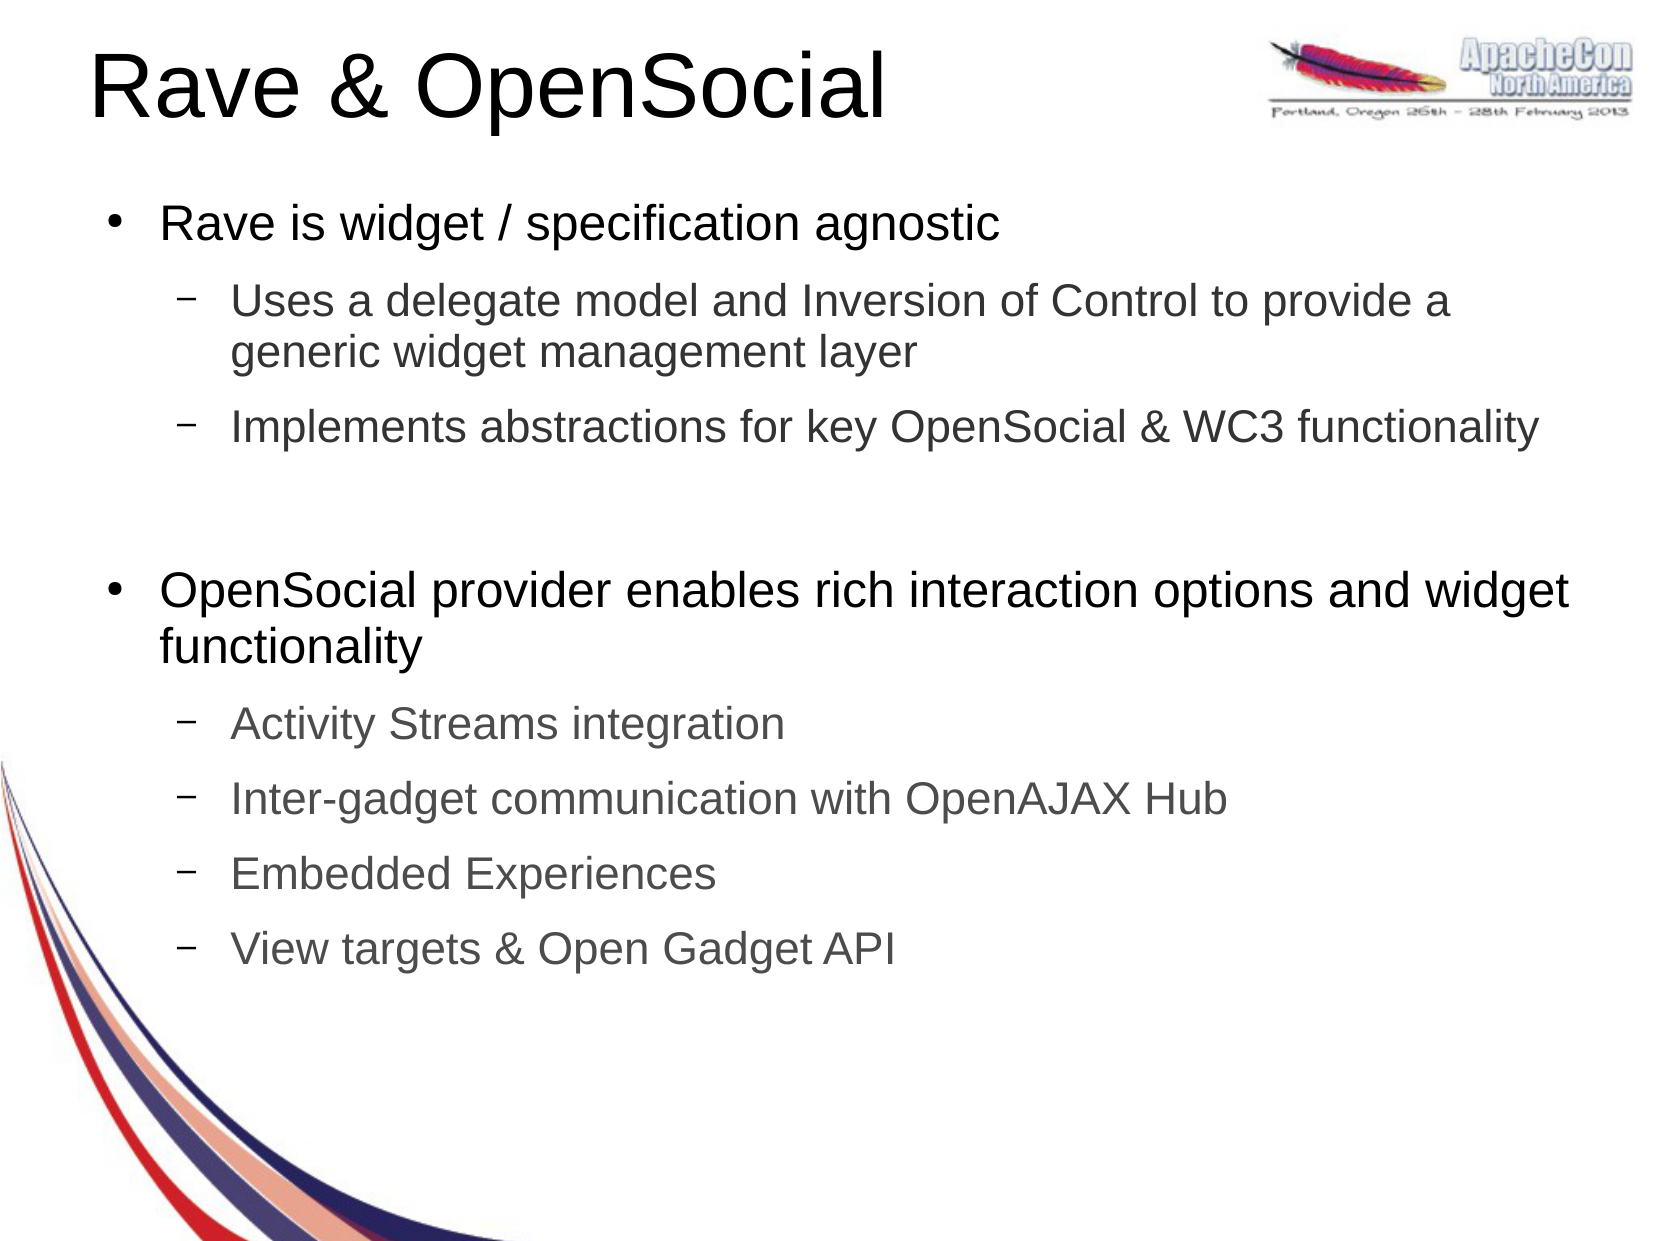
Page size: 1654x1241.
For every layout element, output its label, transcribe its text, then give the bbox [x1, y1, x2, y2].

picture [0, 0, 1654, 1241]
list Rave is widget / specification agnostic Uses a delegate model and Inversion of Control to provide a generic widget management layer Implements abstractions for key OpenSocial & WC3 functionality OpenSocial provider enables rich interaction options and widget functionality Activity Streams integration Inter-gadget communication with OpenAJAX Hub Embedded Experiences View targets & Open Gadget API [88, 194, 1595, 1152]
title Rave & OpenSocial [88, 29, 1447, 142]
